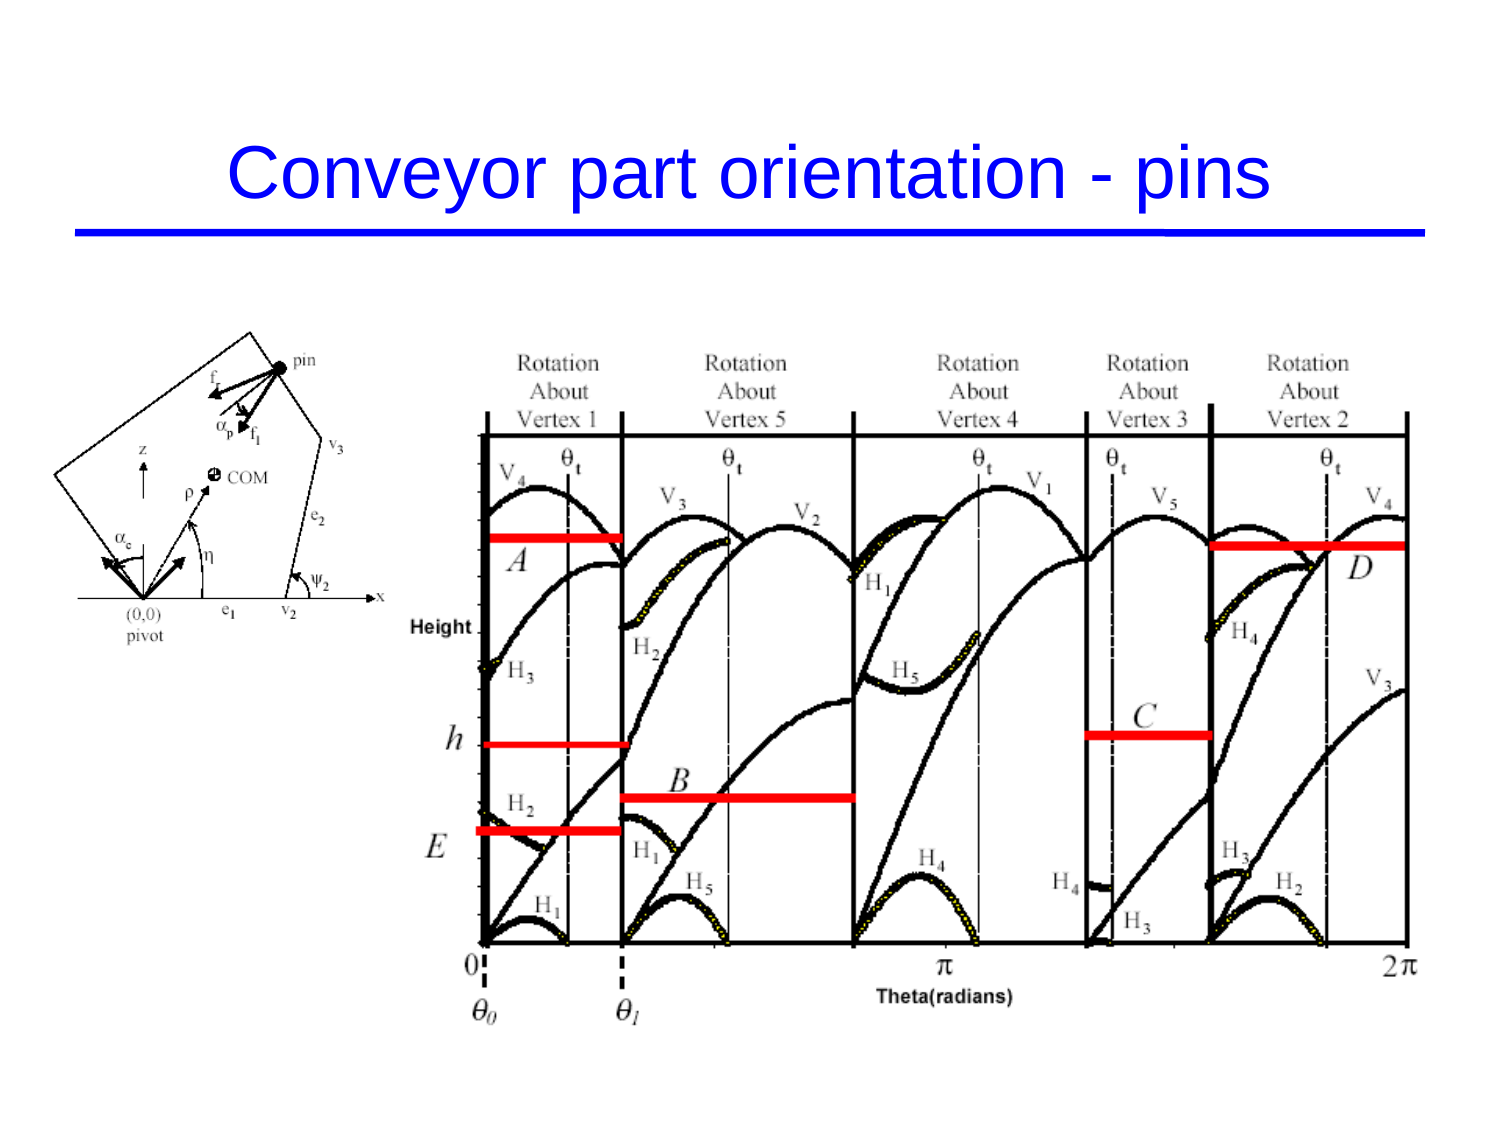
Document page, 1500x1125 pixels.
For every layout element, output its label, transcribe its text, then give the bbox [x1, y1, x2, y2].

title Conveyor part orientation - pins [112, 80, 1388, 257]
picture [37, 299, 1438, 1041]
